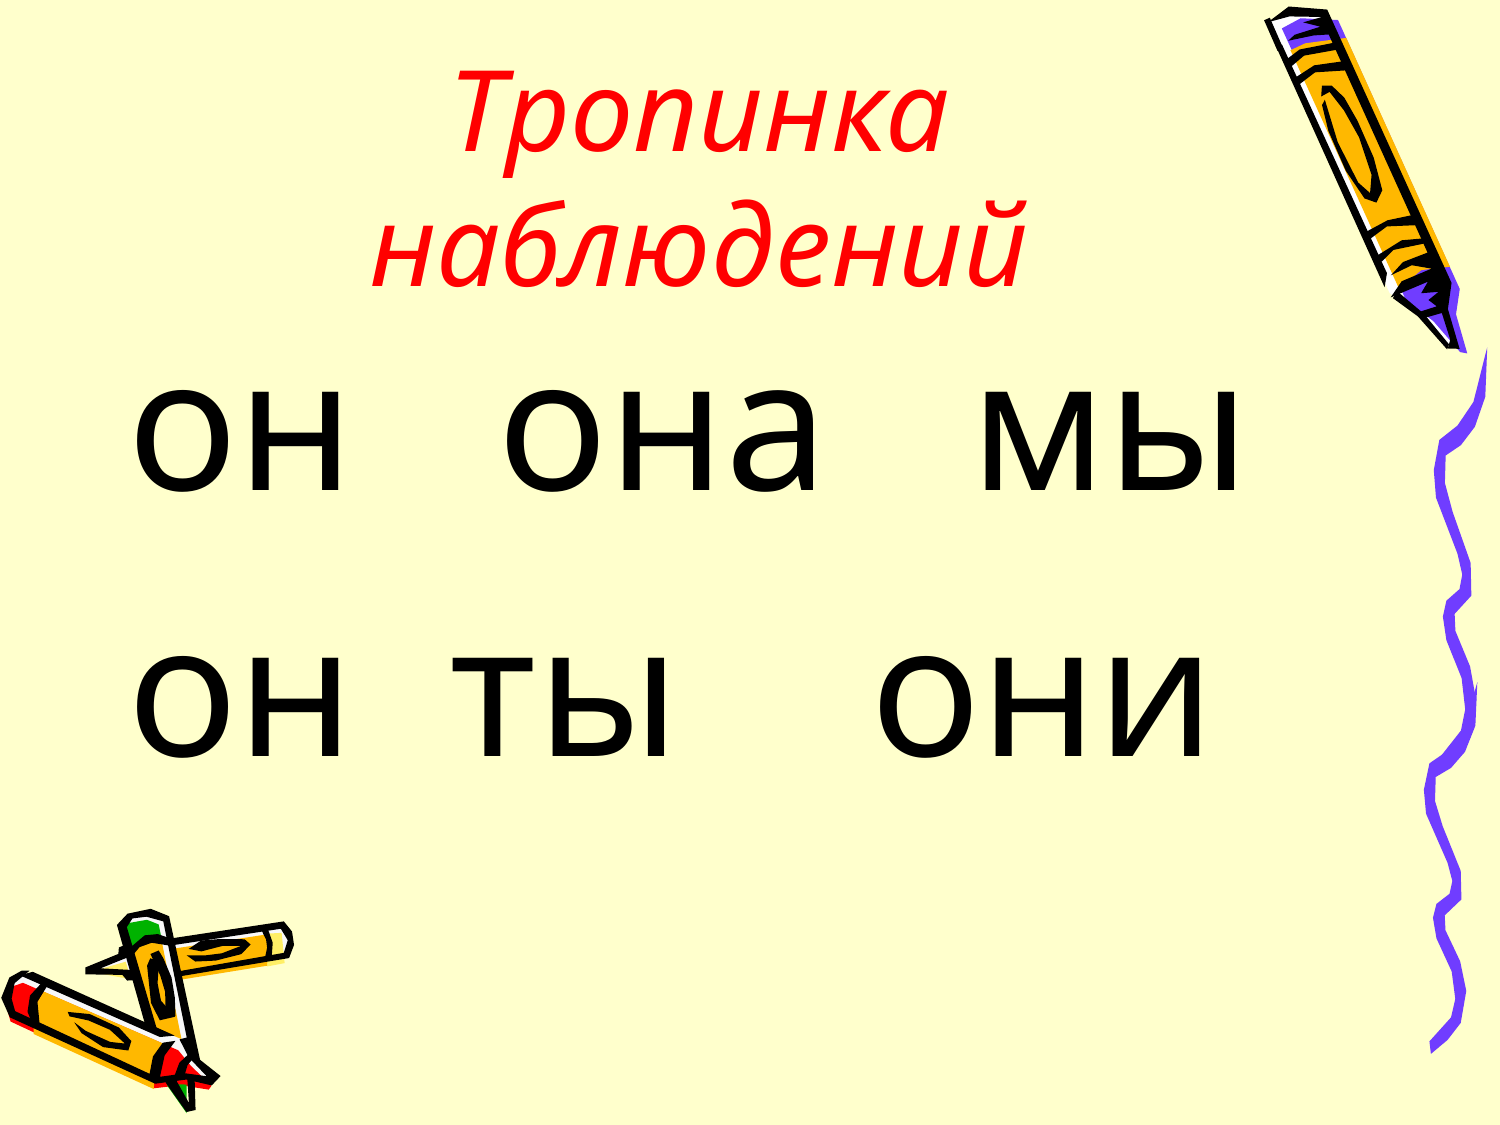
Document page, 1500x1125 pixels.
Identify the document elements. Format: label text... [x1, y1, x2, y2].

list он она мы он ты они [112, 299, 1375, 901]
title Тропинка наблюдений [100, 31, 1299, 318]
